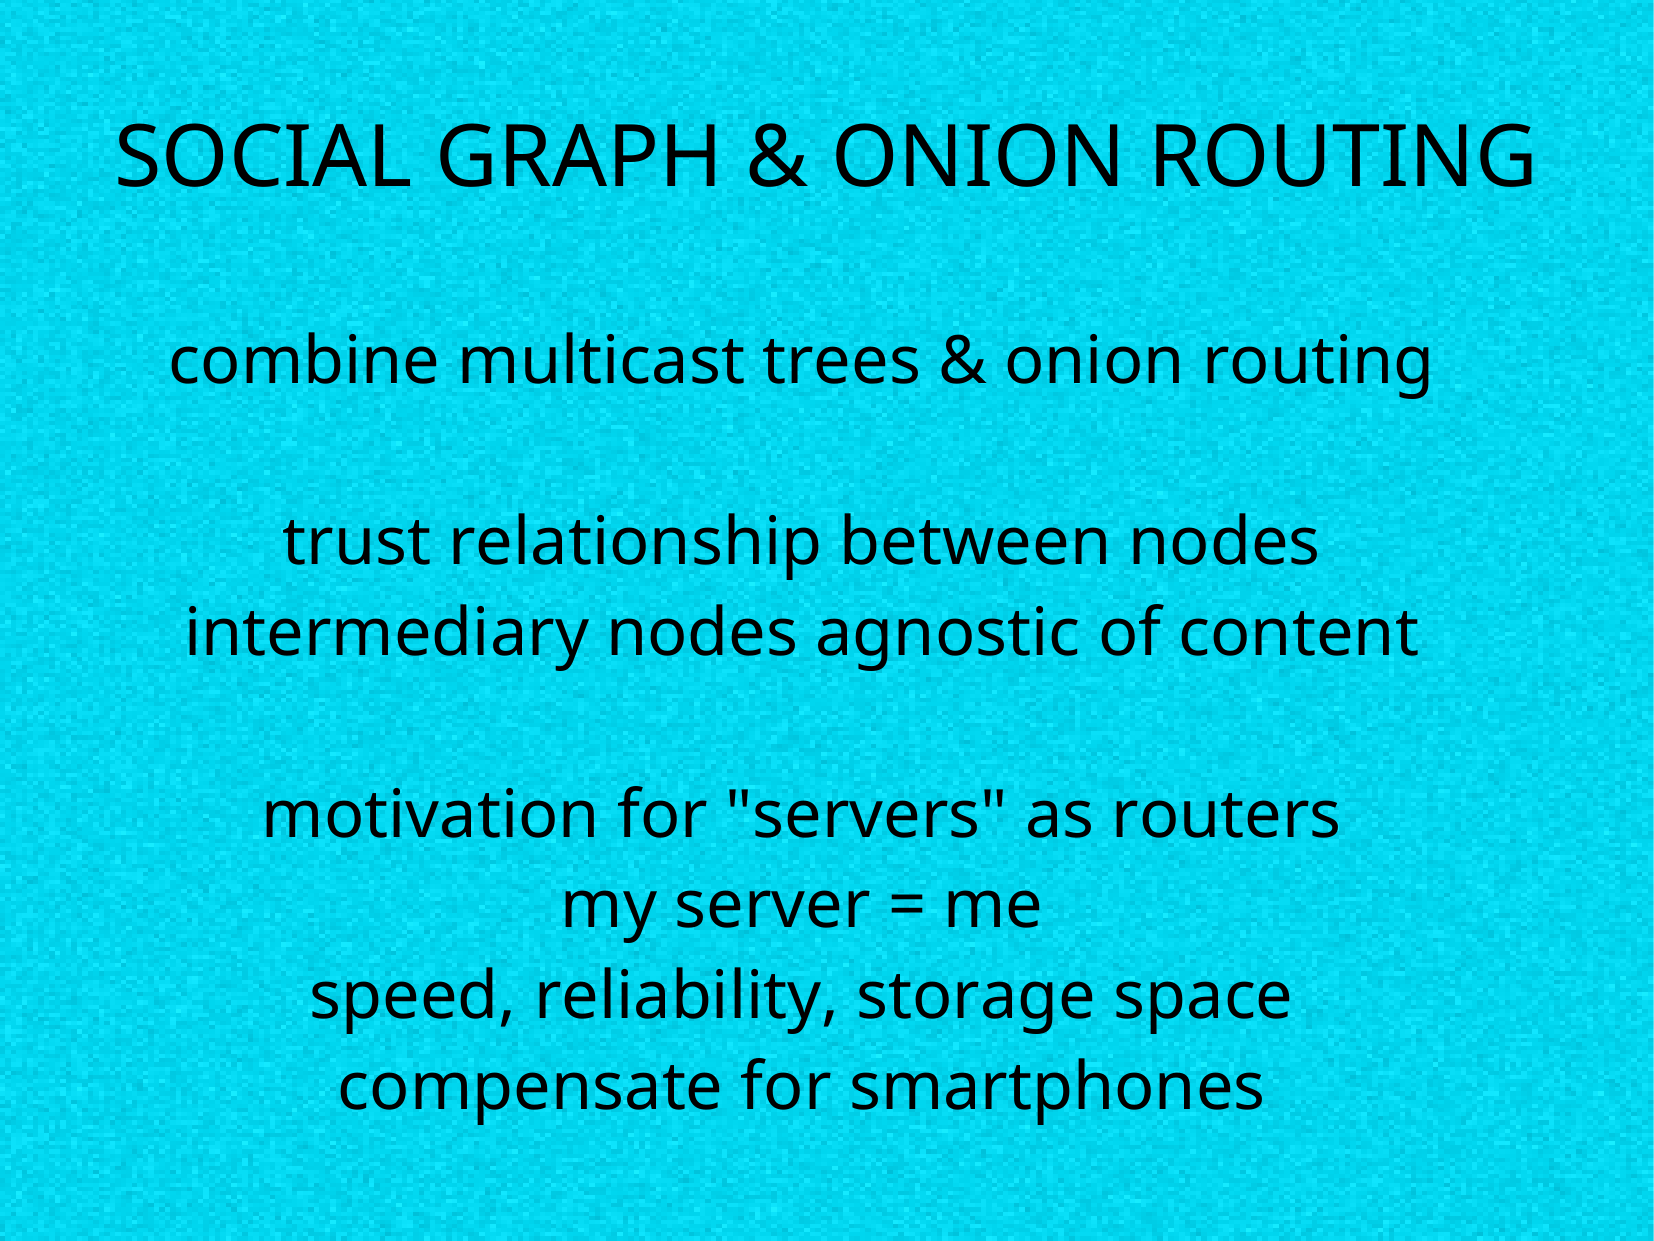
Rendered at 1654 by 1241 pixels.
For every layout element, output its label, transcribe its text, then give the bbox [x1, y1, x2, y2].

picture [0, 0, 1654, 1241]
title SOCIAL GRAPH & ONION ROUTING [82, 49, 1571, 257]
subtitle combine multicast trees & onion routing trust relationship between nodes intermediary nodes agnostic of content motivation for "servers" as routers my server = me speed, reliability, storage space compensate for smartphones [74, 360, 1531, 1081]
